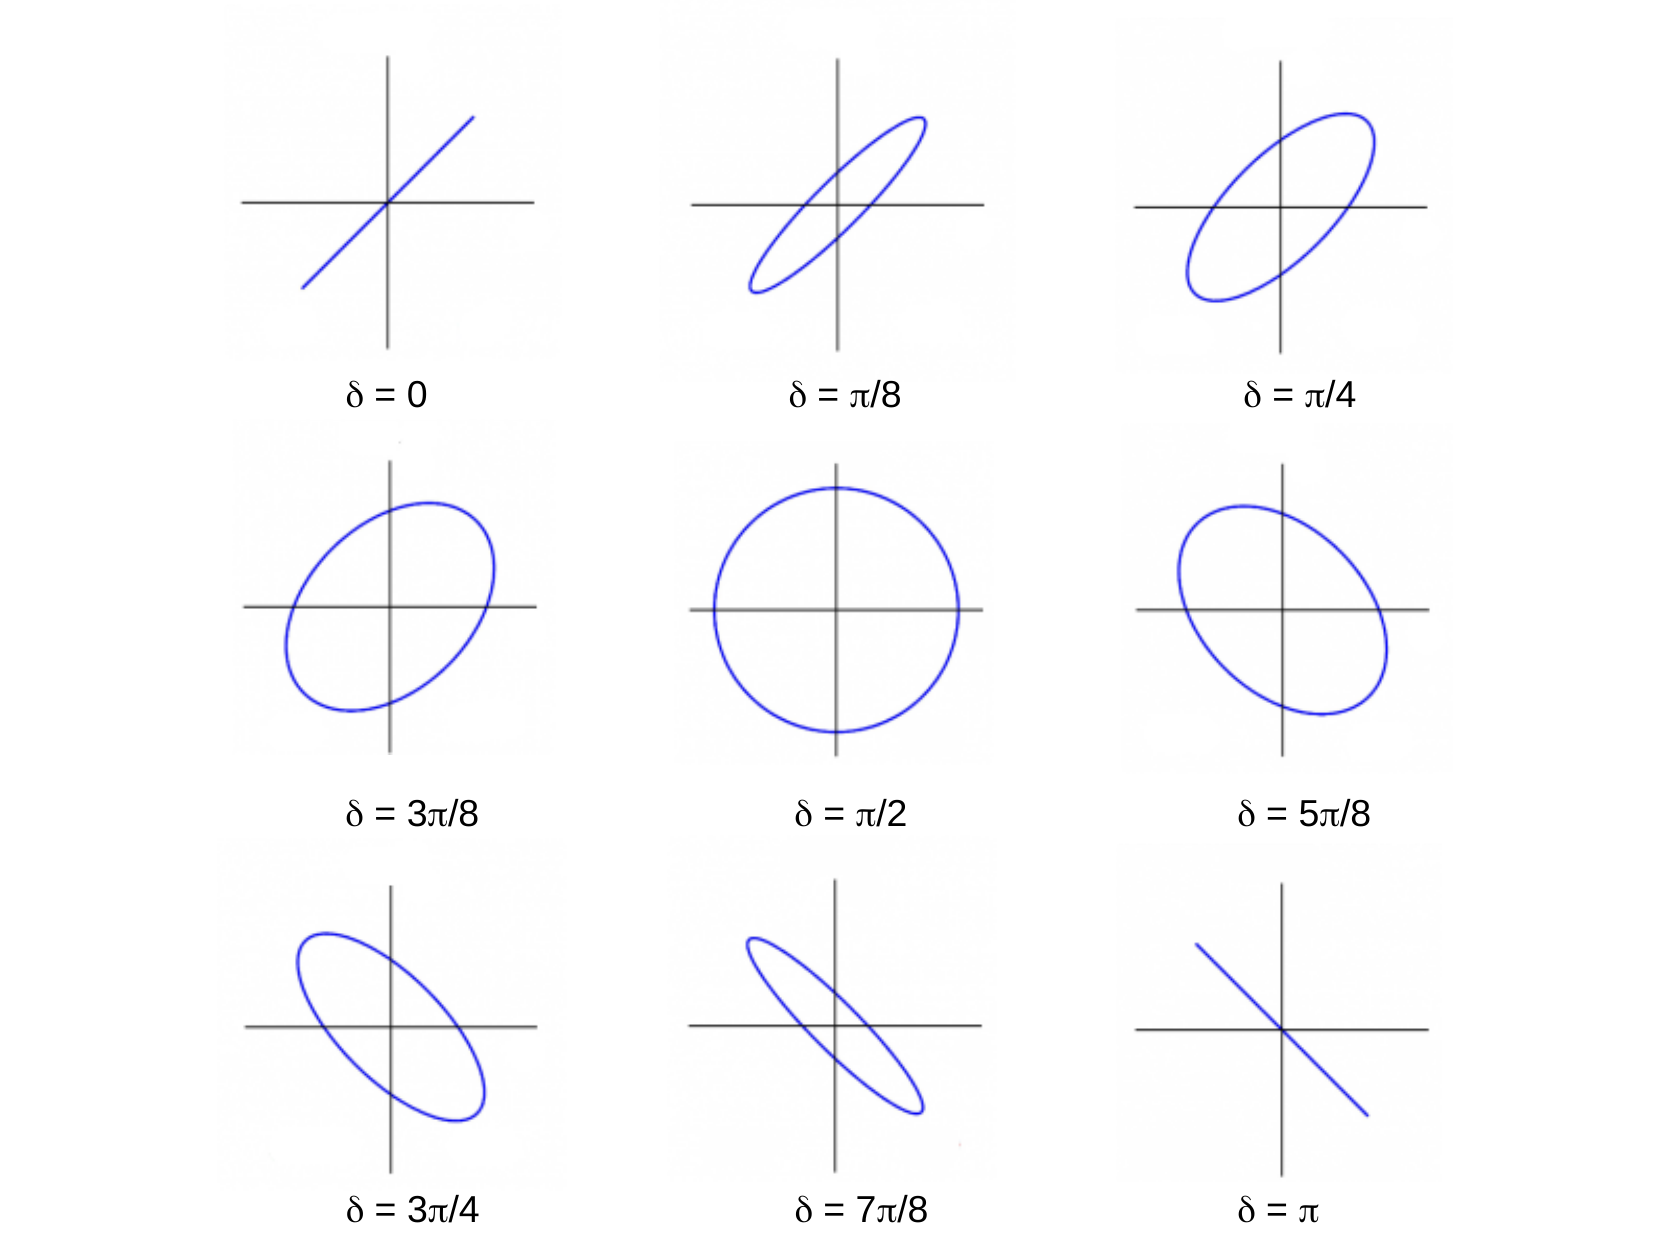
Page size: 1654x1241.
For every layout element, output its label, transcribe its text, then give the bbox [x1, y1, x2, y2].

text_box d = p/2 [779, 785, 923, 850]
text_box d = 3p/8 [330, 785, 495, 850]
picture [674, 441, 994, 765]
picture [667, 835, 997, 1182]
text_box d = 7p/8 [779, 1181, 944, 1241]
text_box d = 5p/8 [1222, 785, 1387, 850]
text_box d = 0 [330, 366, 443, 431]
picture [1116, 843, 1442, 1182]
picture [1121, 423, 1453, 774]
text_box d = 3p/4 [331, 1181, 495, 1241]
text_box d = p/4 [1228, 366, 1372, 431]
picture [232, 419, 556, 755]
text_box d = p [1222, 1181, 1335, 1241]
text_box d = p/8 [773, 366, 917, 431]
picture [1115, 17, 1453, 374]
picture [224, 4, 562, 361]
picture [659, 0, 1016, 382]
picture [217, 838, 567, 1191]
